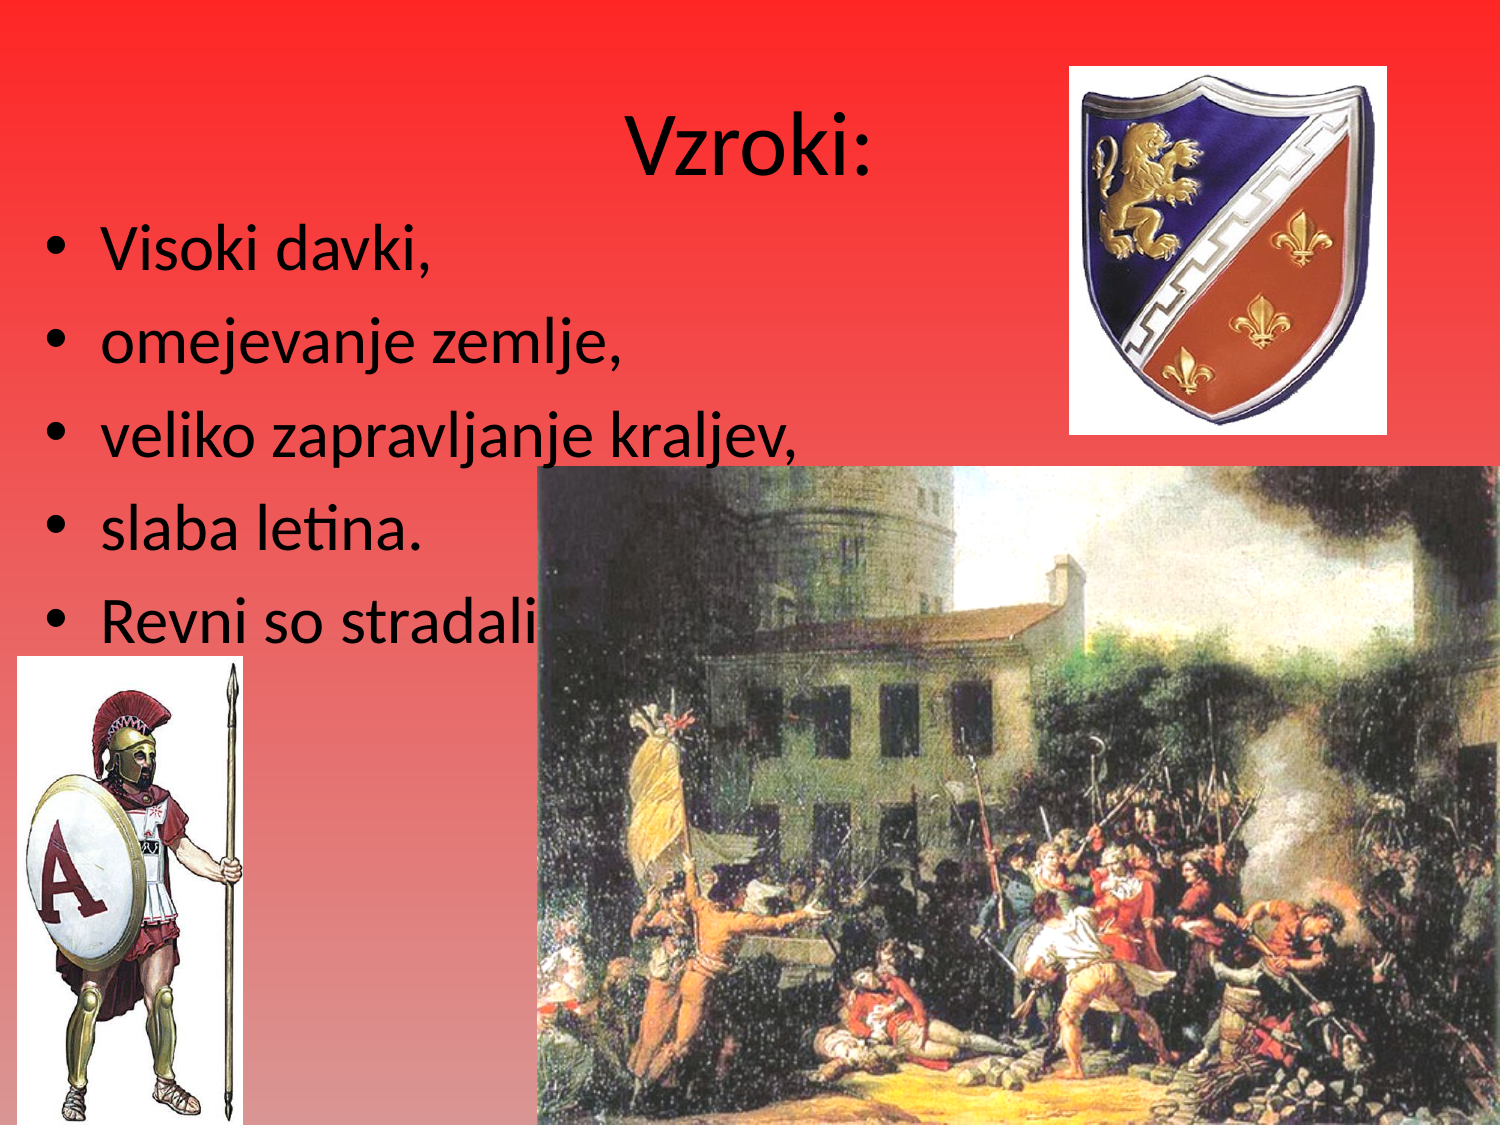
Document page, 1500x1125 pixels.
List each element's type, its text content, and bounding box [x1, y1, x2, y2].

picture [537, 466, 1500, 1125]
title Vzroki: [75, 45, 1425, 233]
picture [17, 656, 243, 1125]
list Visoki davki, omejevanje zemlje, veliko zapravljanje kraljev, slaba letina. Revni so stradali [29, 196, 1380, 939]
picture [1069, 66, 1387, 435]
